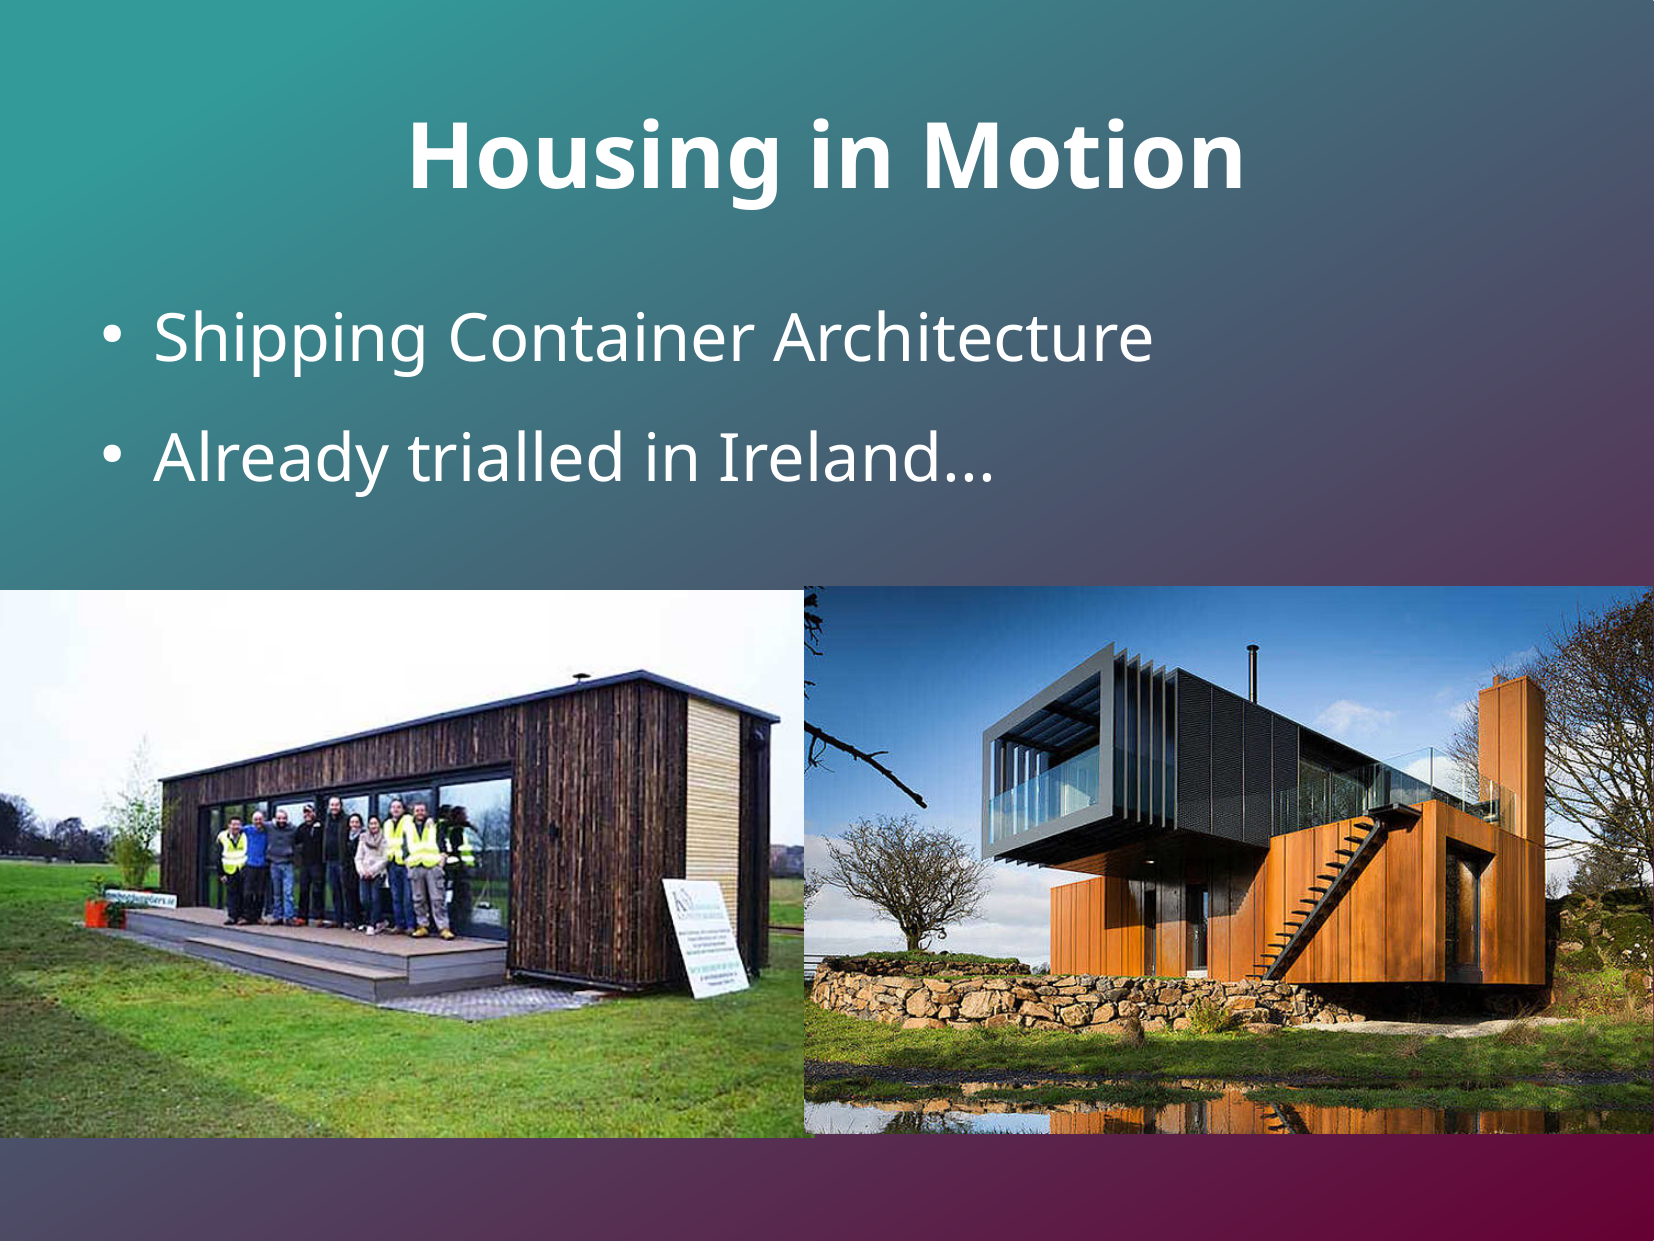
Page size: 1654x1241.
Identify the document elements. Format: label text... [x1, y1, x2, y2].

list Shipping Container Architecture Already trialled in Ireland... [82, 290, 1571, 590]
title Housing in Motion [82, 49, 1571, 257]
picture [0, 586, 1654, 1138]
